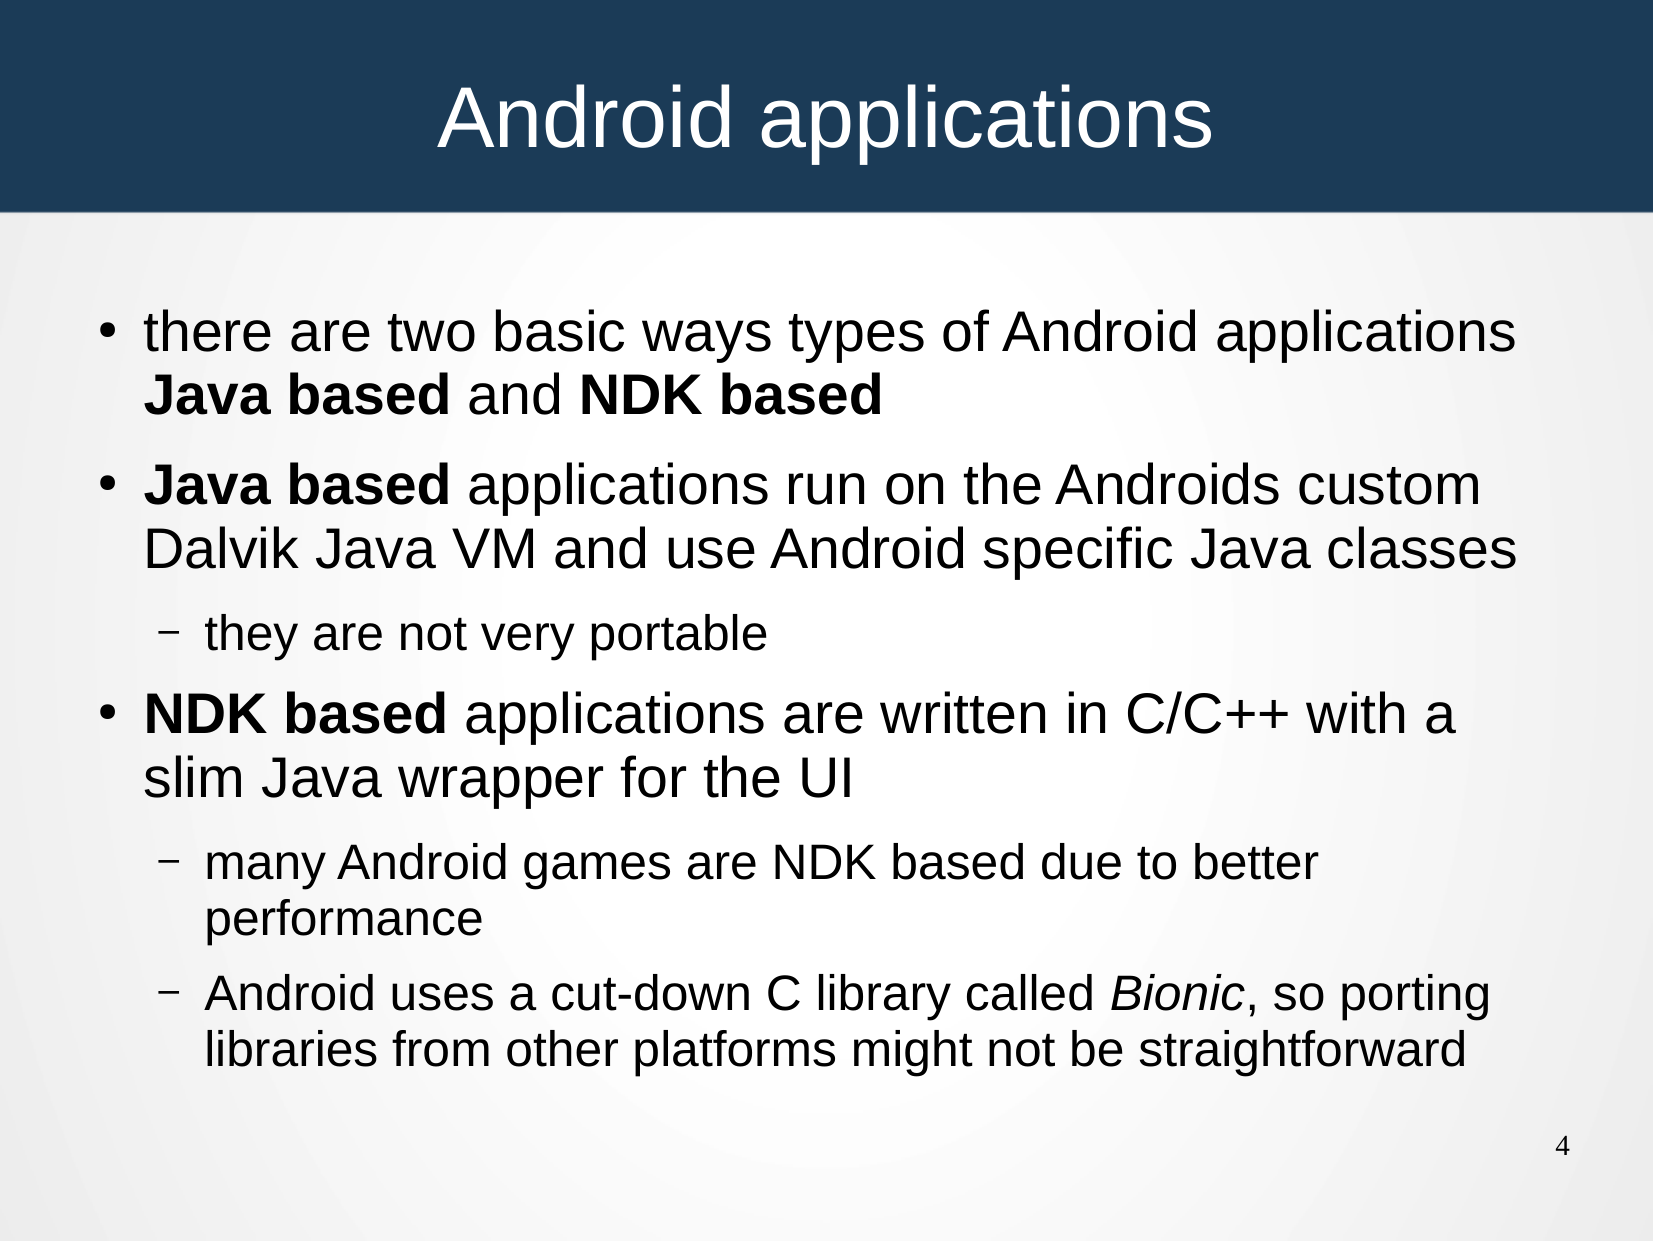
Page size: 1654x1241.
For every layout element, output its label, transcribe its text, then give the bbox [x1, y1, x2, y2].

list there are two basic ways types of Android applications Java based and NDK based Java based applications run on the Androids custom Dalvik Java VM and use Android specific Java classes they are not very portable NDK based applications are written in C/C++ with a slim Java wrapper for the UI many Android games are NDK based due to better performance Android uses a cut-down C library called Bionic, so porting libraries from other platforms might not be straightforward [82, 299, 1571, 1081]
picture [0, 0, 1653, 1241]
title Android applications [82, 47, 1571, 189]
